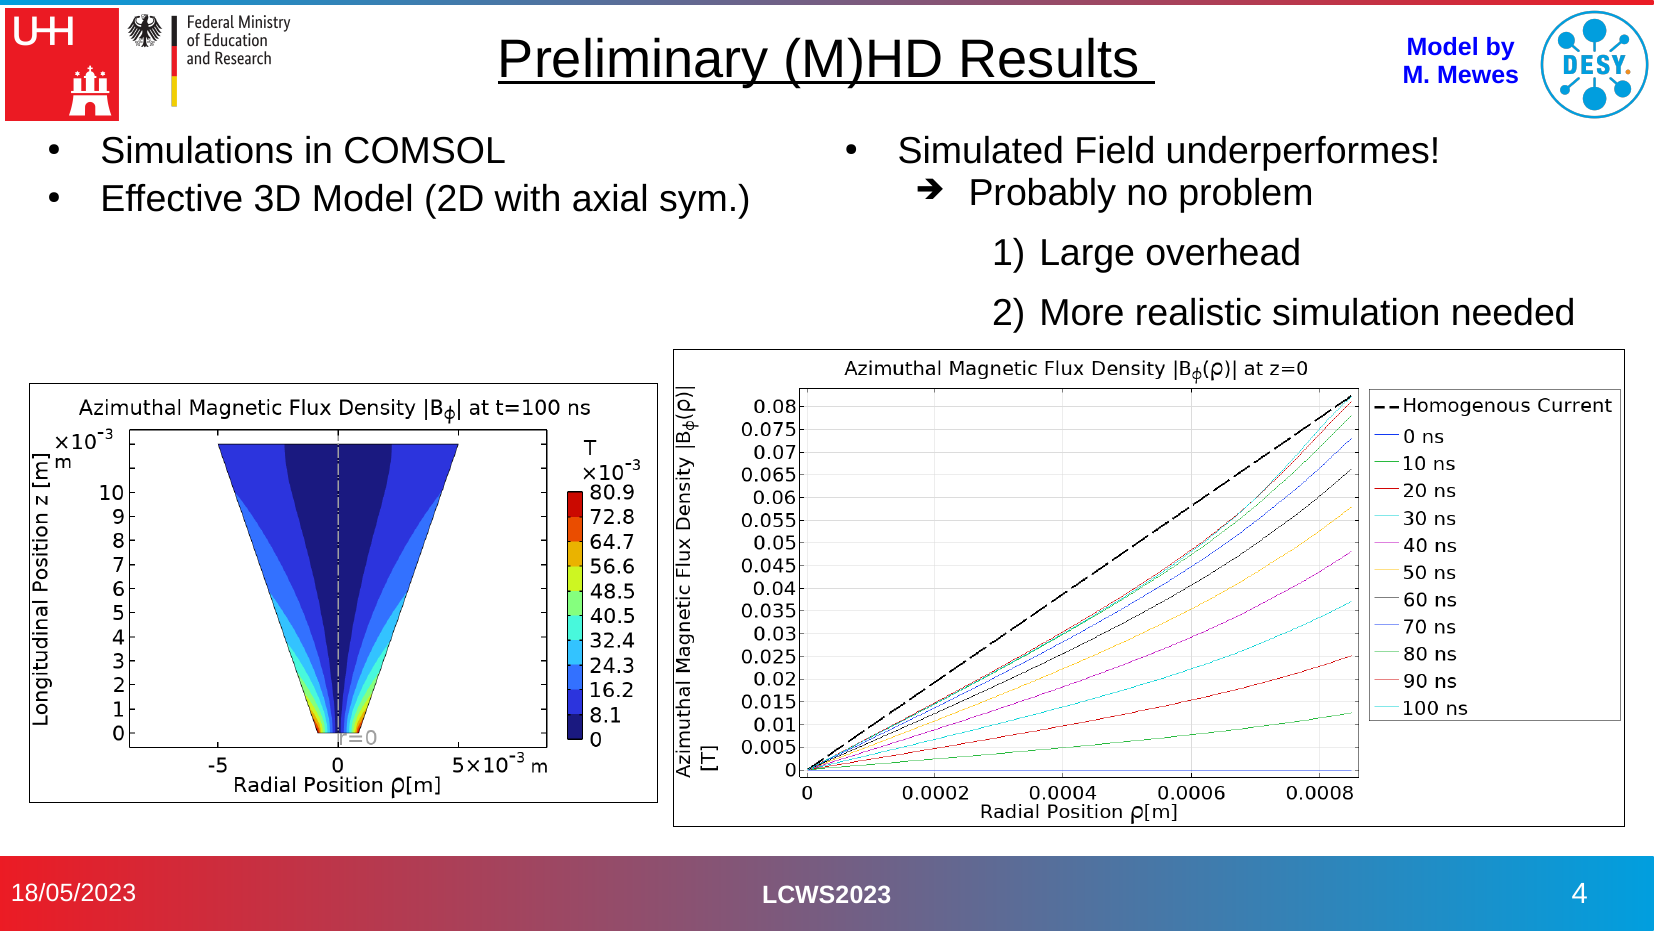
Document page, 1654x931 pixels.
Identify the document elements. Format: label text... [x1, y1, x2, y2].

title Preliminary (M)HD Results [354, 0, 1300, 125]
picture [1538, 8, 1651, 121]
picture [673, 349, 1625, 827]
picture [29, 383, 658, 803]
list Simulated Field underperformes! Probably no problem Large overhead More realistic simulation needed [826, 129, 1625, 337]
text_box Model by M. Mewes [1387, 6, 1536, 116]
list Simulations in COMSOL Effective 3D Model (2D with axial sym.) [29, 129, 826, 278]
picture [5, 5, 325, 129]
text_box LCWS2023 [147, 859, 1506, 931]
